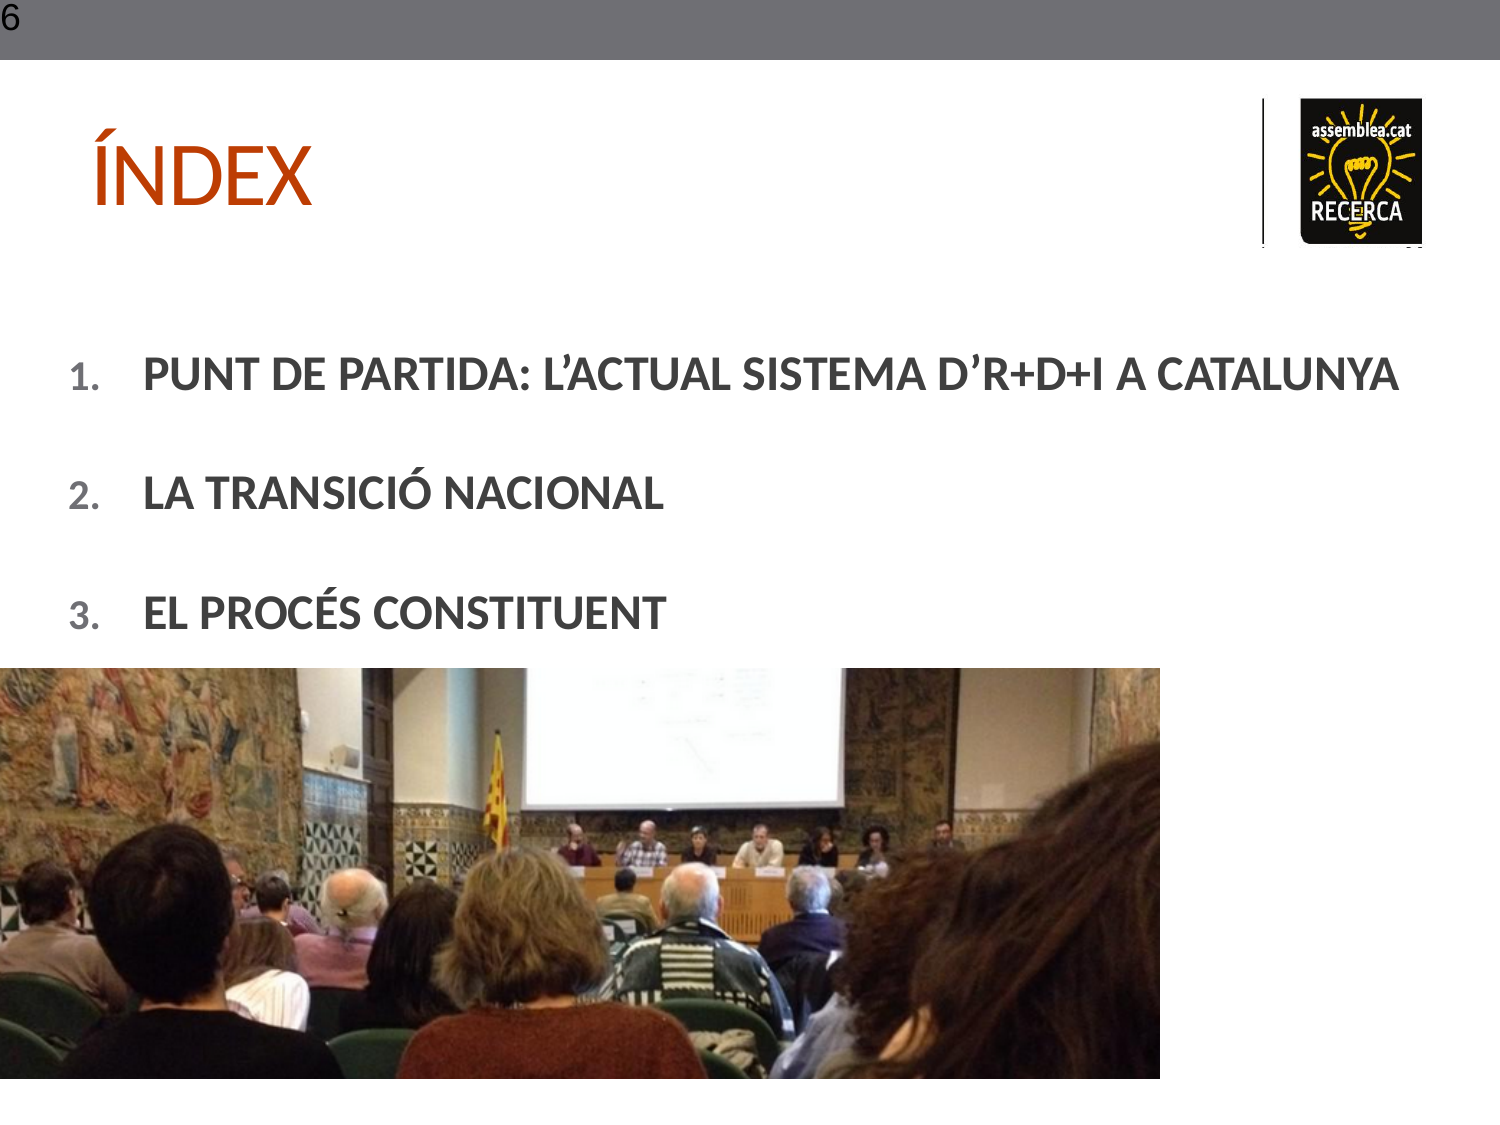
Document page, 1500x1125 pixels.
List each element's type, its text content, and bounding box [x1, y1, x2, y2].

picture [0, 668, 1161, 1079]
picture [1262, 90, 1429, 248]
list PUNT DE PARTIDA: L’ACTUAL SISTEMA D’R+D+I A CATALUNYA LA TRANSICIÓ NACIONAL EL PROCÉS CONSTITUENT [53, 302, 1483, 846]
title ÍNDEX [75, 87, 1425, 250]
